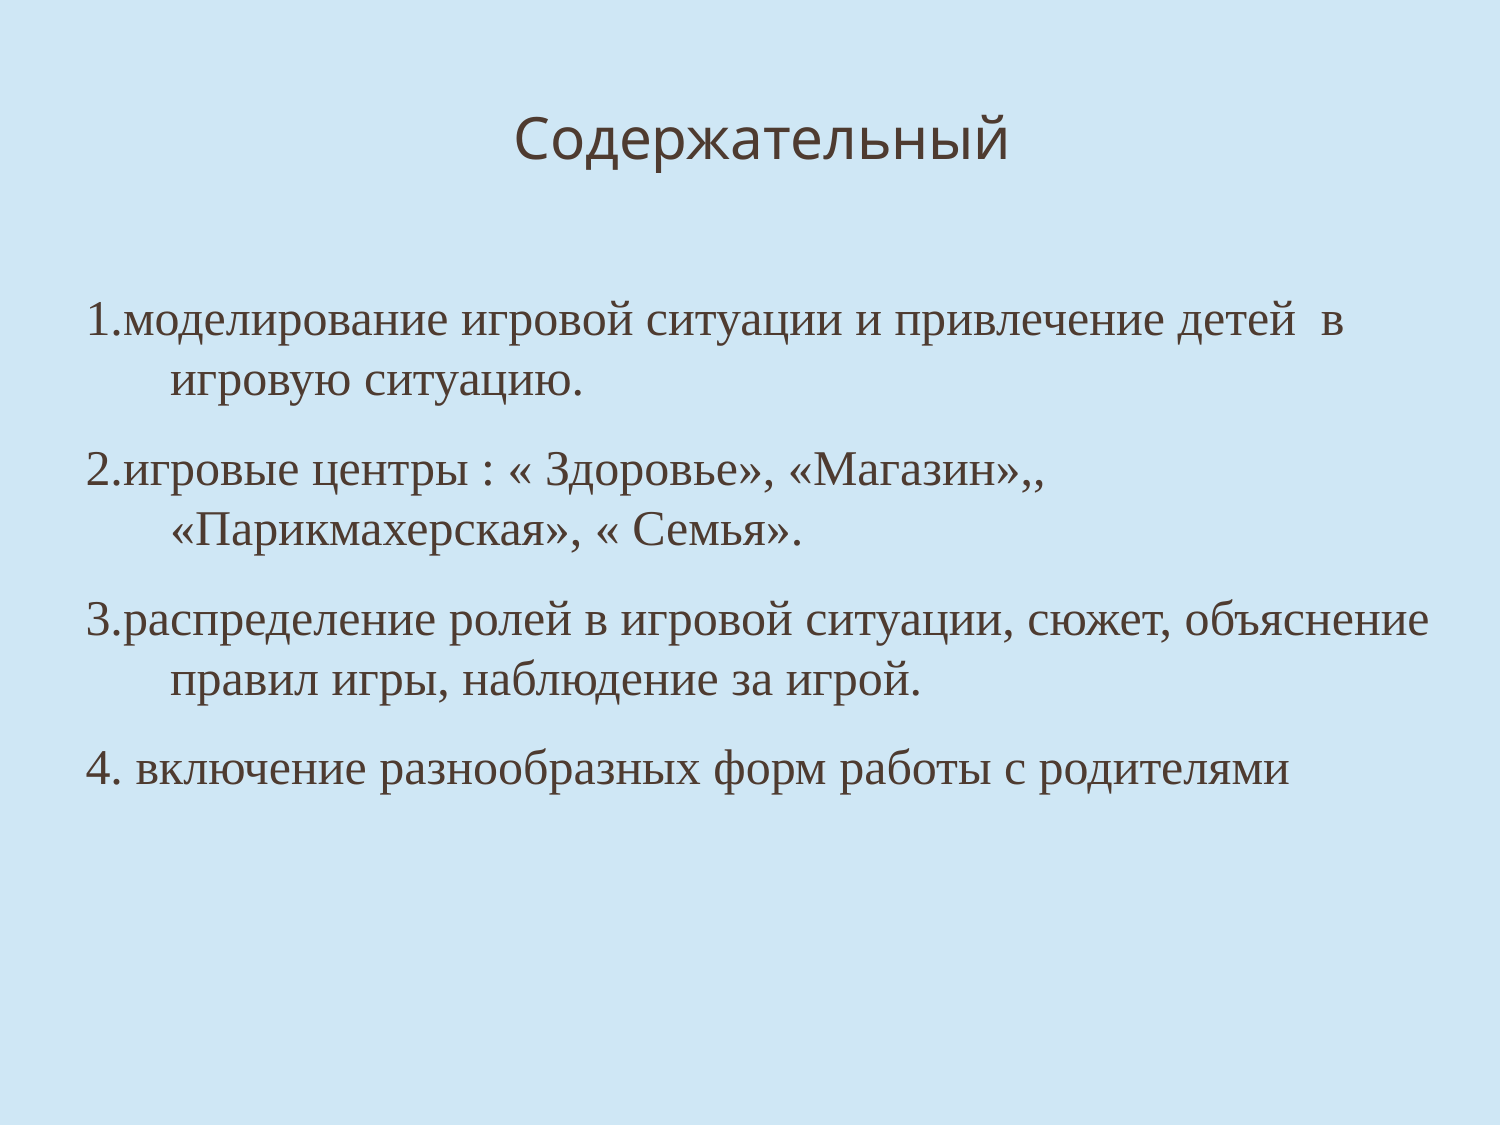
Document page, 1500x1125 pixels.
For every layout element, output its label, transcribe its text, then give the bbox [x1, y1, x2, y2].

list 1.моделирование игровой ситуации и привлечение детей в игровую ситуацию. 2.игровые центры : « Здоровье», «Магазин»,, «Парикмахерская», « Семья». 3.распределение ролей в игровой ситуации, сюжет, объяснение правил игры, наблюдение за игрой. 4. включение разнообразных форм работы с родителями [70, 188, 1473, 1038]
title Содержательный [50, 23, 1475, 178]
